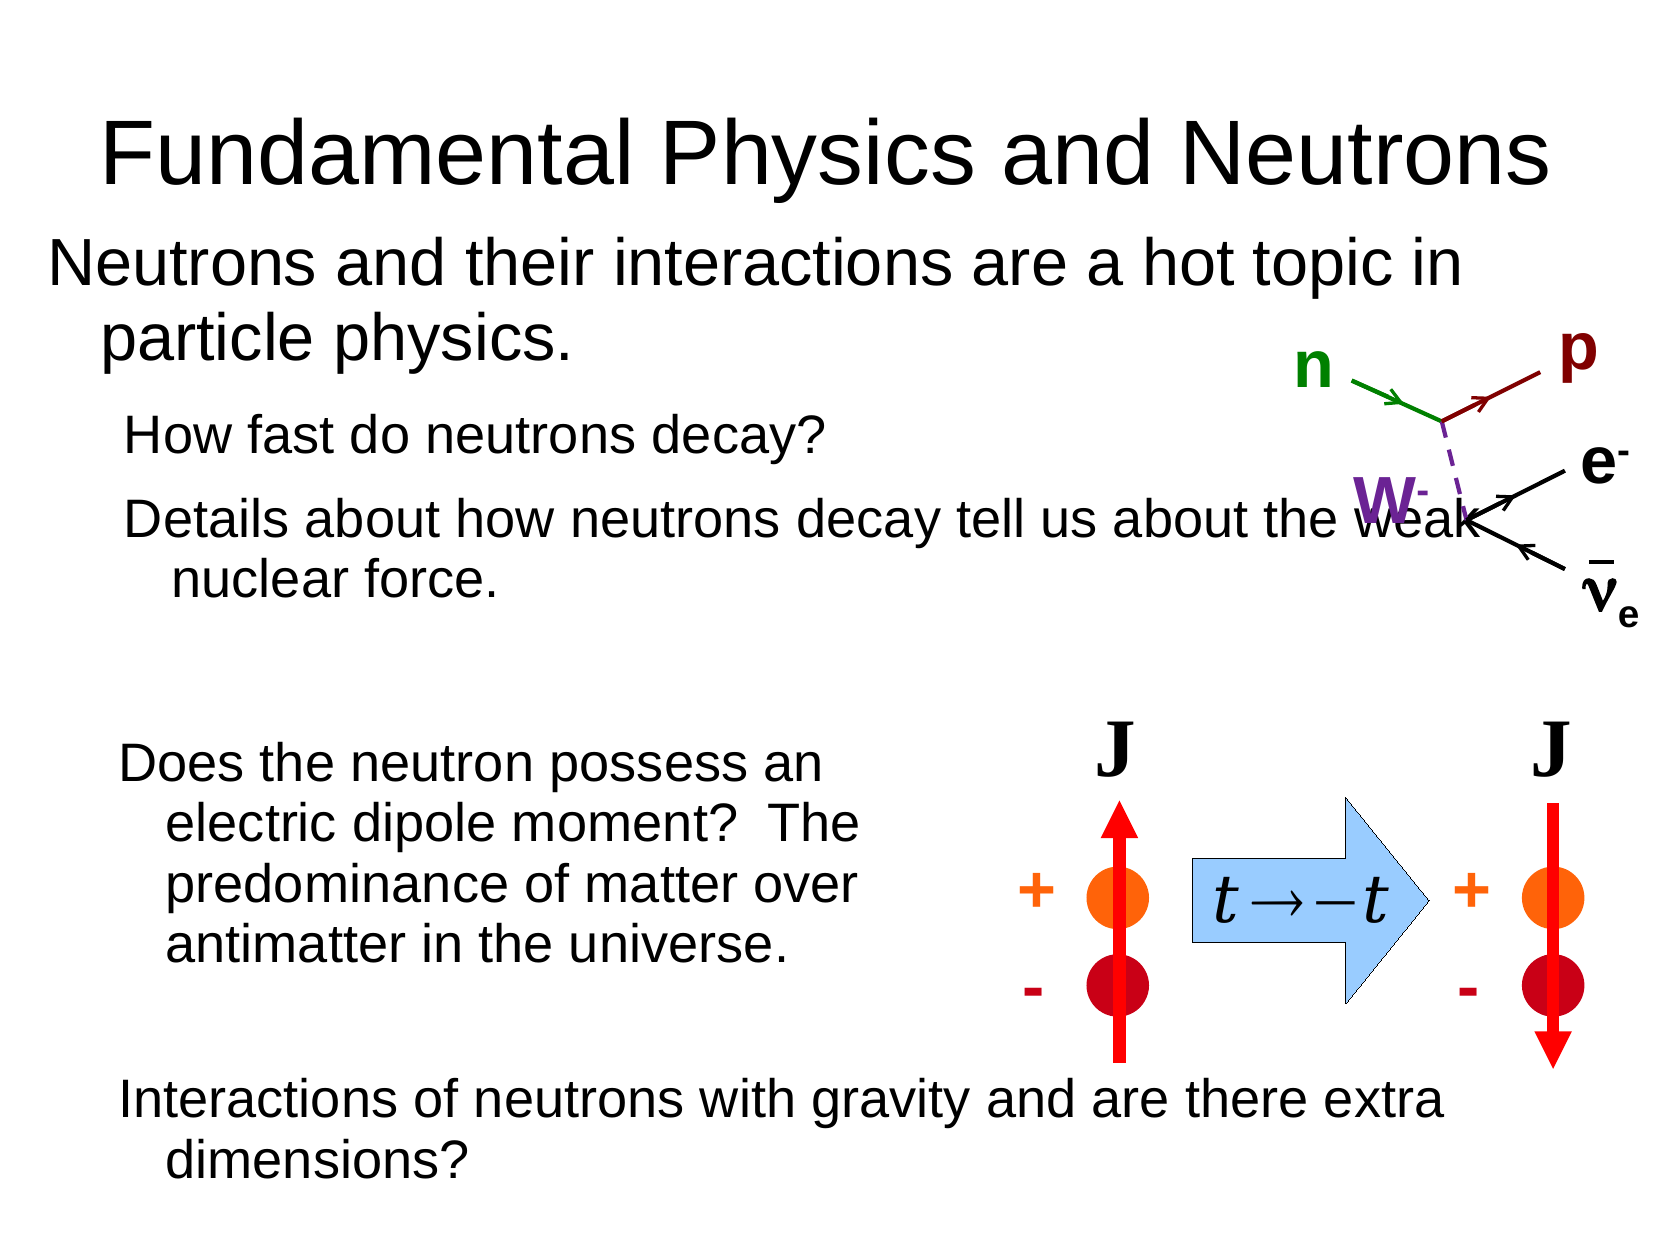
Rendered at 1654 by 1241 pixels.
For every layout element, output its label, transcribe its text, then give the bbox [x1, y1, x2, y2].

text_box - [1007, 941, 1060, 1032]
text_box p [1544, 301, 1615, 393]
text_box [1192, 797, 1430, 1004]
text_box - [1442, 941, 1495, 1032]
text_box e [1568, 542, 1654, 643]
list Does the neutron possess an electric dipole moment? The predominance of matter over antimatter in the universe. [23, 732, 981, 1068]
text_box - [1439, 974, 1492, 1065]
text_box [1559, 954, 1585, 1017]
text_box [1559, 867, 1585, 929]
chart [1517, 679, 1587, 797]
text_box + [1002, 844, 1071, 935]
text_box + [1437, 844, 1507, 935]
list Neutrons and their interactions are a hot topic in particle physics. How fast do neutrons decay? Details about how neutrons decay tell us about the weak nuclear force. [29, 225, 1506, 739]
title Fundamental Physics and Neutrons [82, 56, 1571, 250]
text_box [1086, 954, 1113, 1017]
text_box [1086, 866, 1113, 929]
text_box e- [1565, 415, 1645, 506]
text_box n [1278, 319, 1349, 410]
text_box [1126, 867, 1150, 929]
text_box W- [1338, 455, 1445, 546]
text_box [1126, 955, 1150, 1016]
chart [1082, 679, 1152, 797]
list Interactions of neutrons with gravity and are there extra dimensions? [23, 1068, 1654, 1204]
text_box [1521, 954, 1547, 1017]
text_box [1521, 867, 1547, 929]
chart [1206, 859, 1396, 938]
